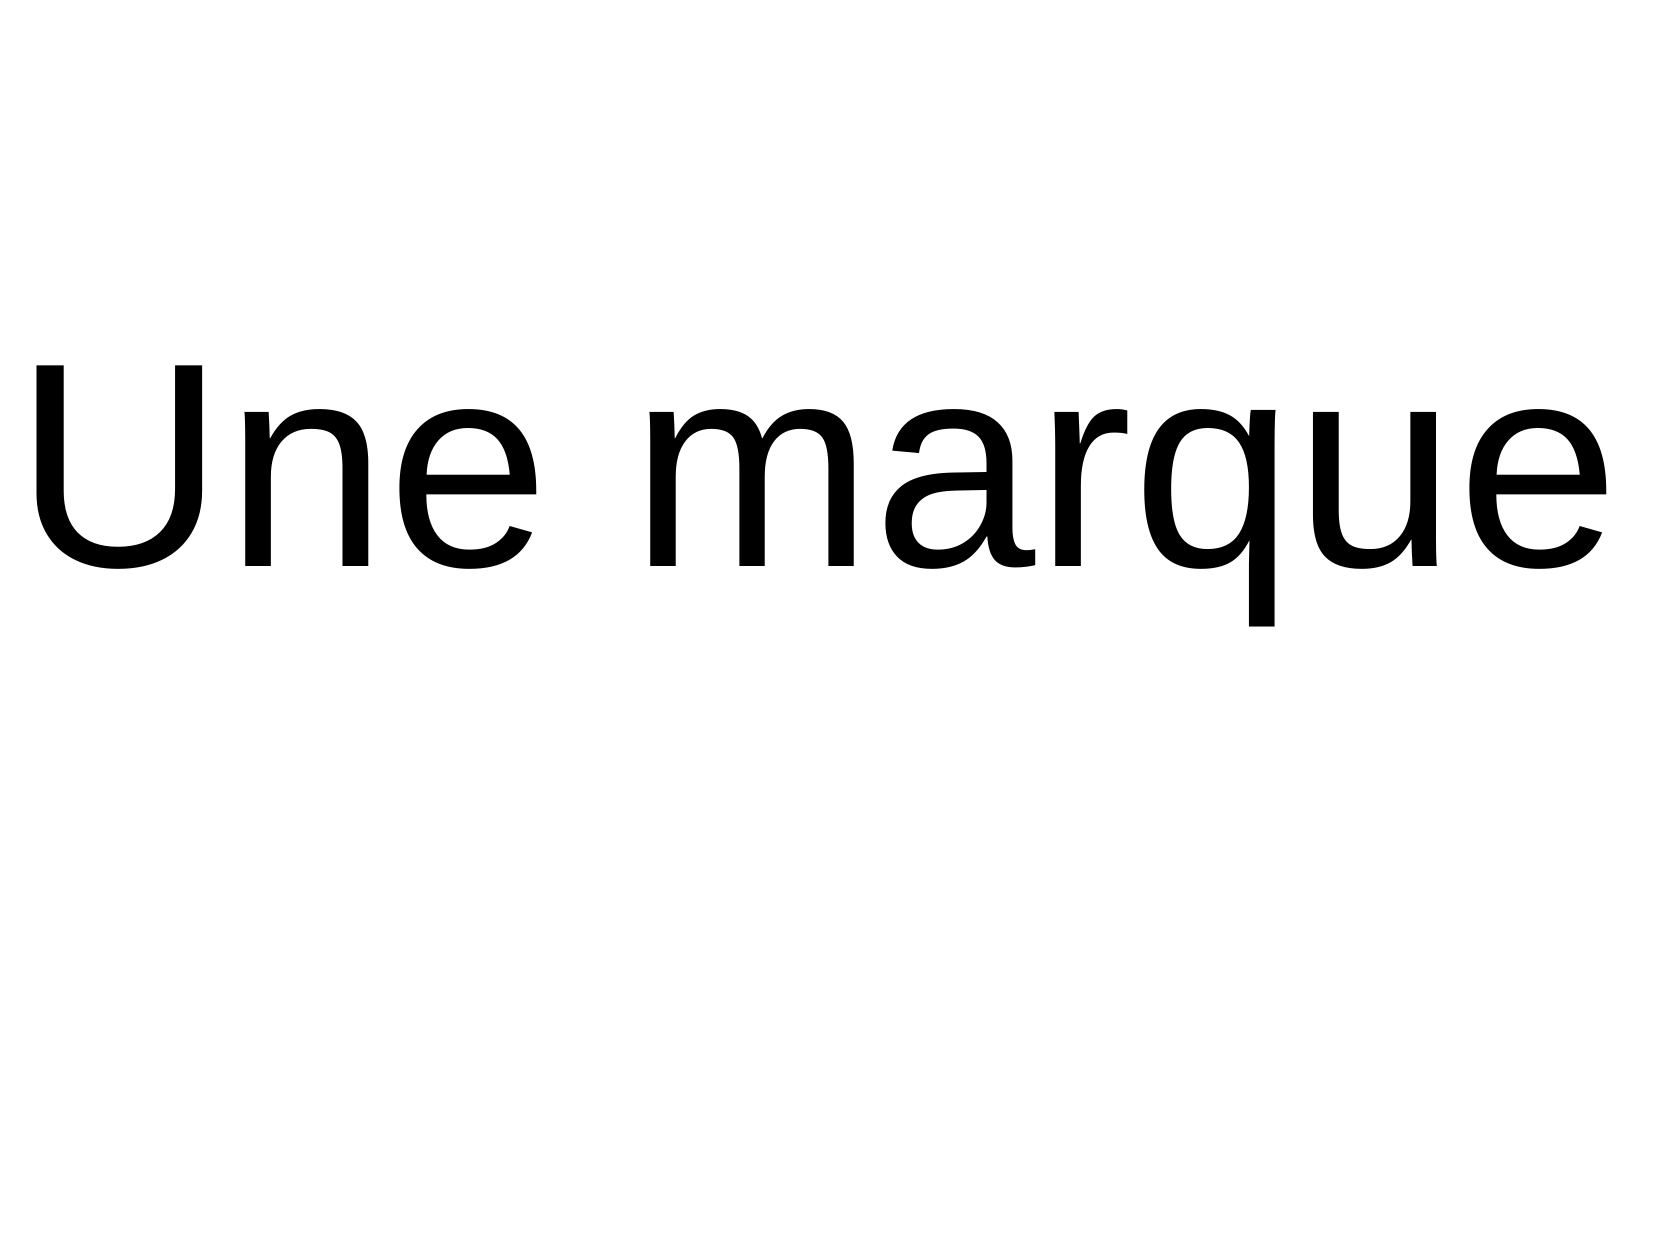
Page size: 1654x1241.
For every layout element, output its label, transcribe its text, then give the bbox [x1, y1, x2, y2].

text_box Une marque [0, 295, 1654, 1139]
